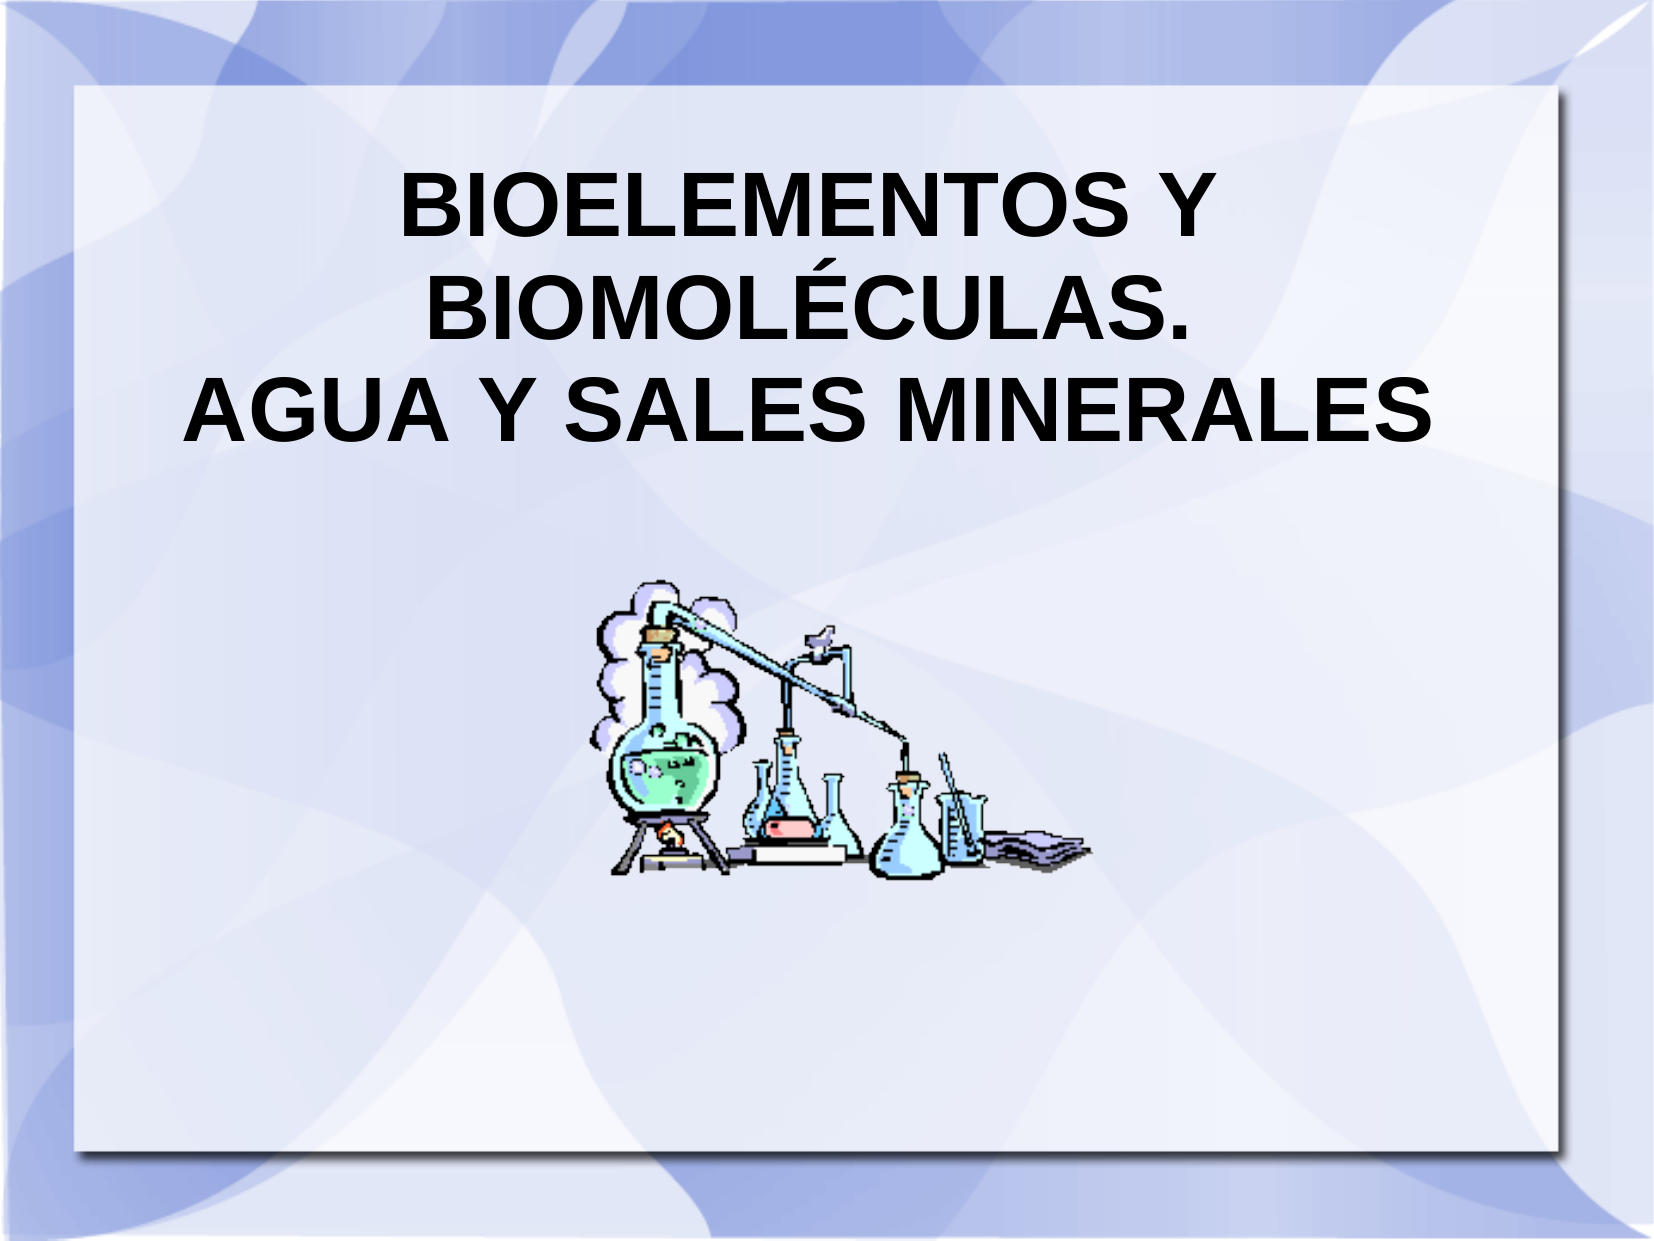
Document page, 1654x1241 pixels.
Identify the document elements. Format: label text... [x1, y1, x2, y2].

picture [0, 0, 1654, 1241]
title BIOELEMENTOS Y BIOMOLÉCULAS. AGUA Y SALES MINERALES [82, 153, 1536, 462]
